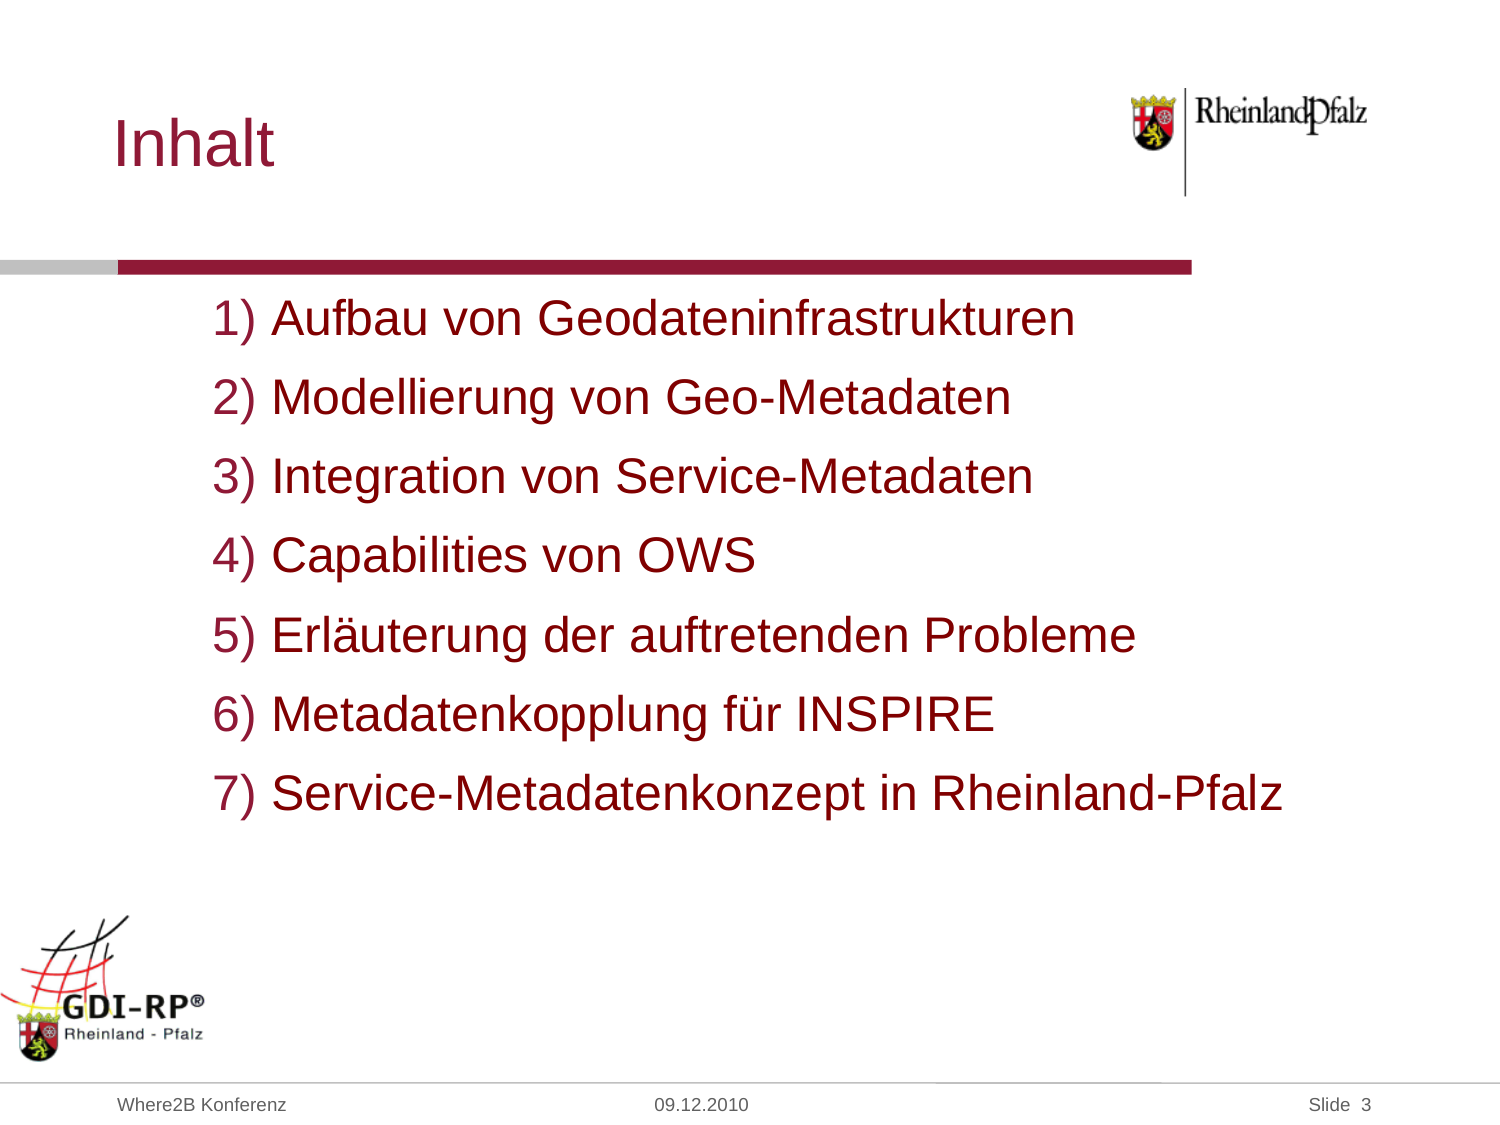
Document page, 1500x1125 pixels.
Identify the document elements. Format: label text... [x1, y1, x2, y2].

picture [1131, 88, 1447, 198]
picture [0, 915, 207, 1063]
title Inhalt [112, 63, 1071, 224]
list Aufbau von Geodateninfrastrukturen Modellierung von Geo-Metadaten Integration von Service-Metadaten Capabilities von OWS Erläuterung der auftretenden Probleme Metadatenkopplung für INSPIRE Service-Metadatenkonzept in Rheinland-Pfalz [212, 295, 1477, 1125]
